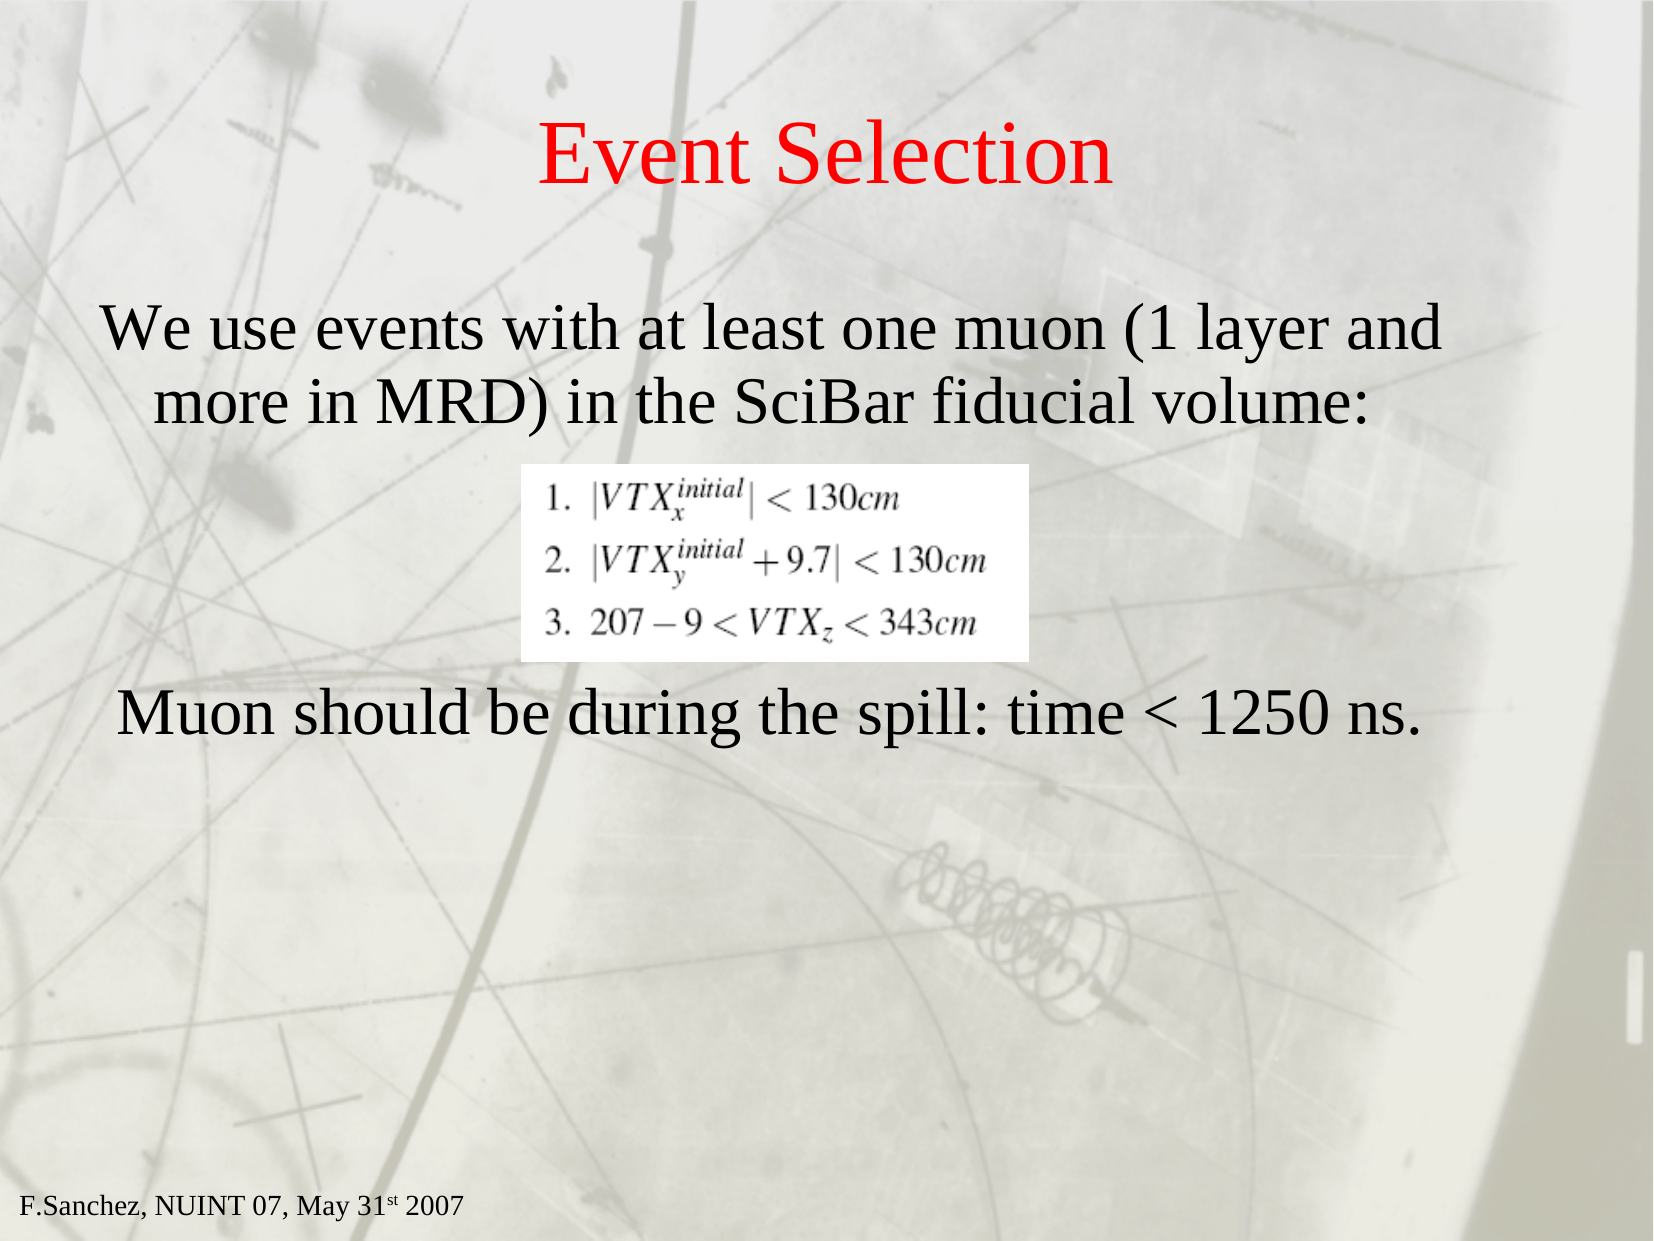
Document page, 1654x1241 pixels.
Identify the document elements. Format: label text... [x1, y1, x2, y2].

list We use events with at least one muon (1 layer and more in MRD) in the SciBar fiducial volume: Muon should be during the spill: time < 1250 ns. [82, 290, 1571, 1109]
title Event Selection [82, 49, 1571, 257]
picture [0, 0, 1654, 1241]
